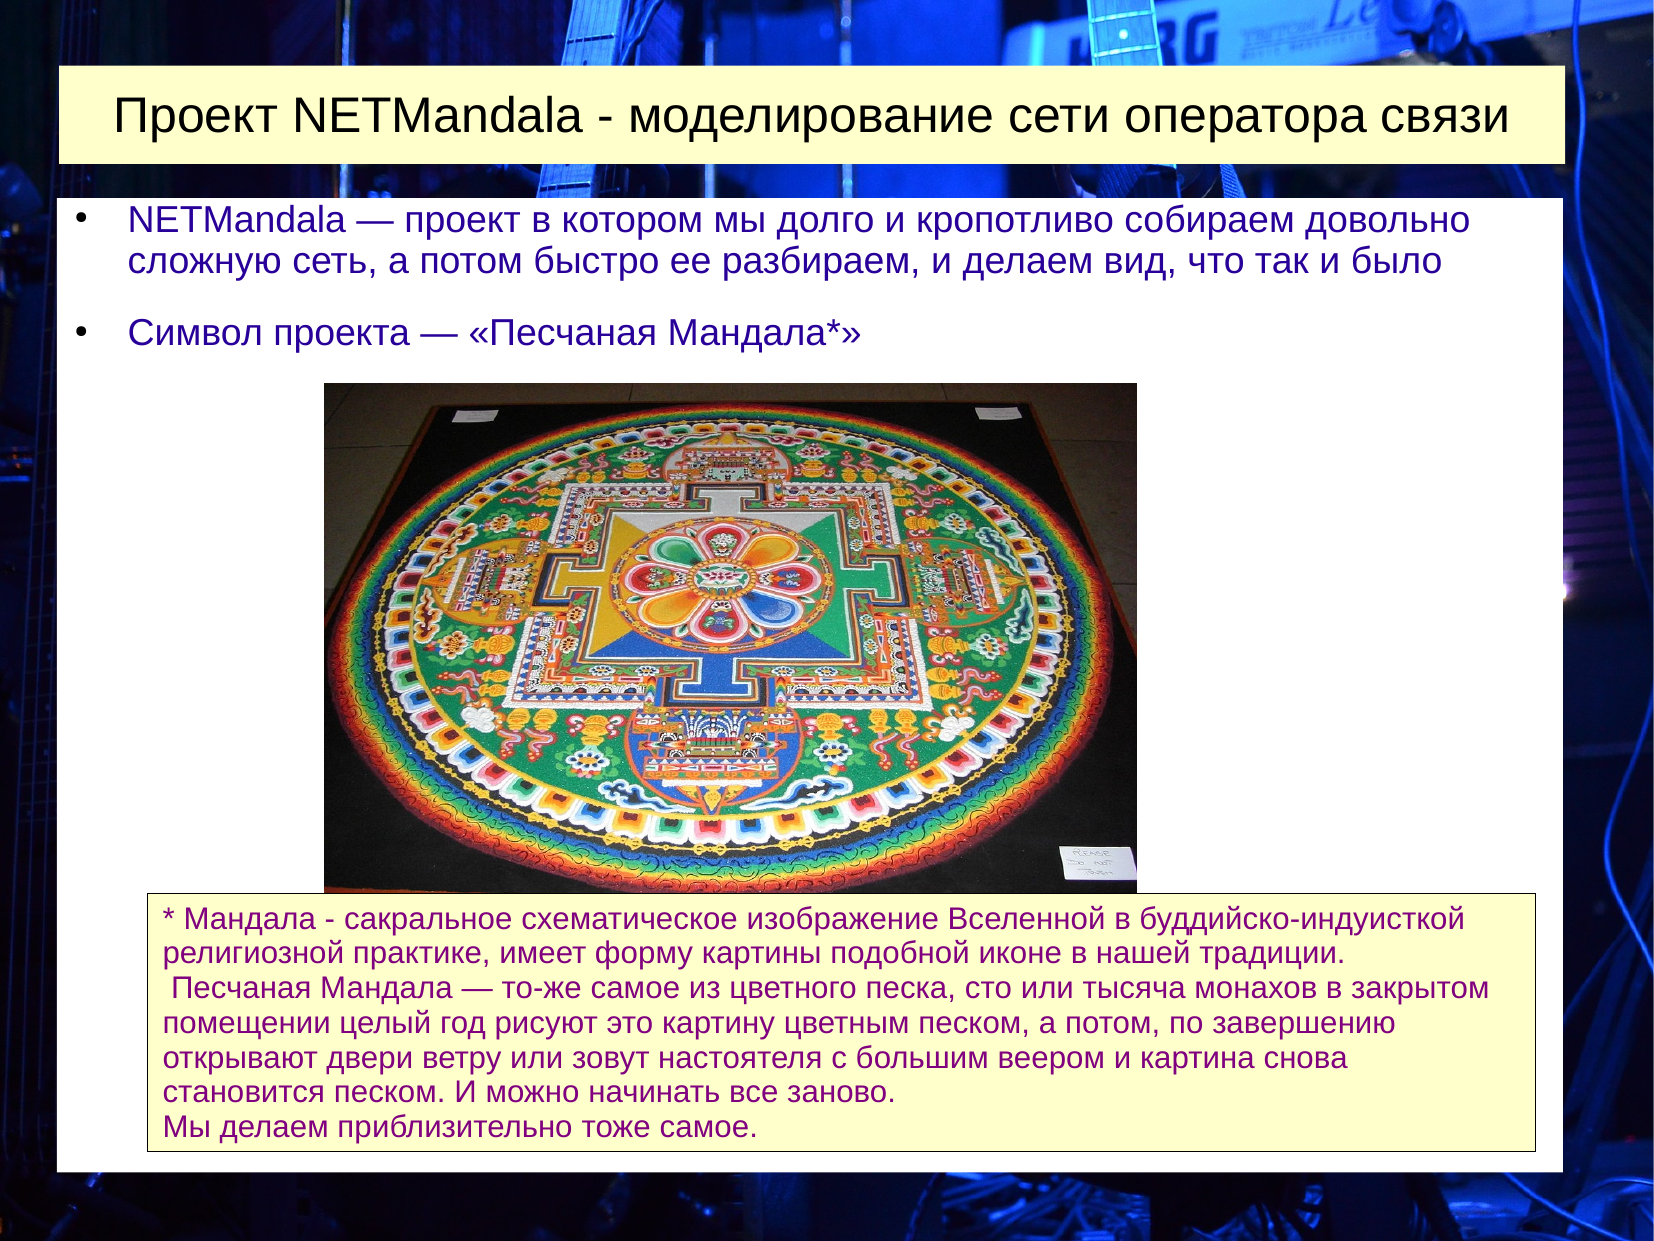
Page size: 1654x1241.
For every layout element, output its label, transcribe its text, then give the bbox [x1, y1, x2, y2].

picture [0, 0, 1654, 1241]
text_box * Мандала - сакральное схематическое изображение Вселенной в буддийско-индуисткой религиозной практике, имеет форму картины подобной иконе в нашей традиции. Песчаная Мандала — то-же самое из цветного песка, сто или тысяча монахов в закрытом помещении целый год рисуют это картину цветным песком, а потом, по завершению открывают двери ветру или зовут настоятеля с большим веером и картина снова становится песком. И можно начинать все заново. Мы делаем приблизительно тоже самое. [147, 893, 1536, 1152]
list NETMandala — проект в котором мы долго и кропотливо собираем довольно сложную сеть, а потом быстро ее разбираем, и делаем вид, что так и было Символ проекта — «Песчаная Мандала*» [56, 198, 1563, 1173]
title Проект NETMandala - моделирование сети оператора связи [59, 65, 1566, 164]
